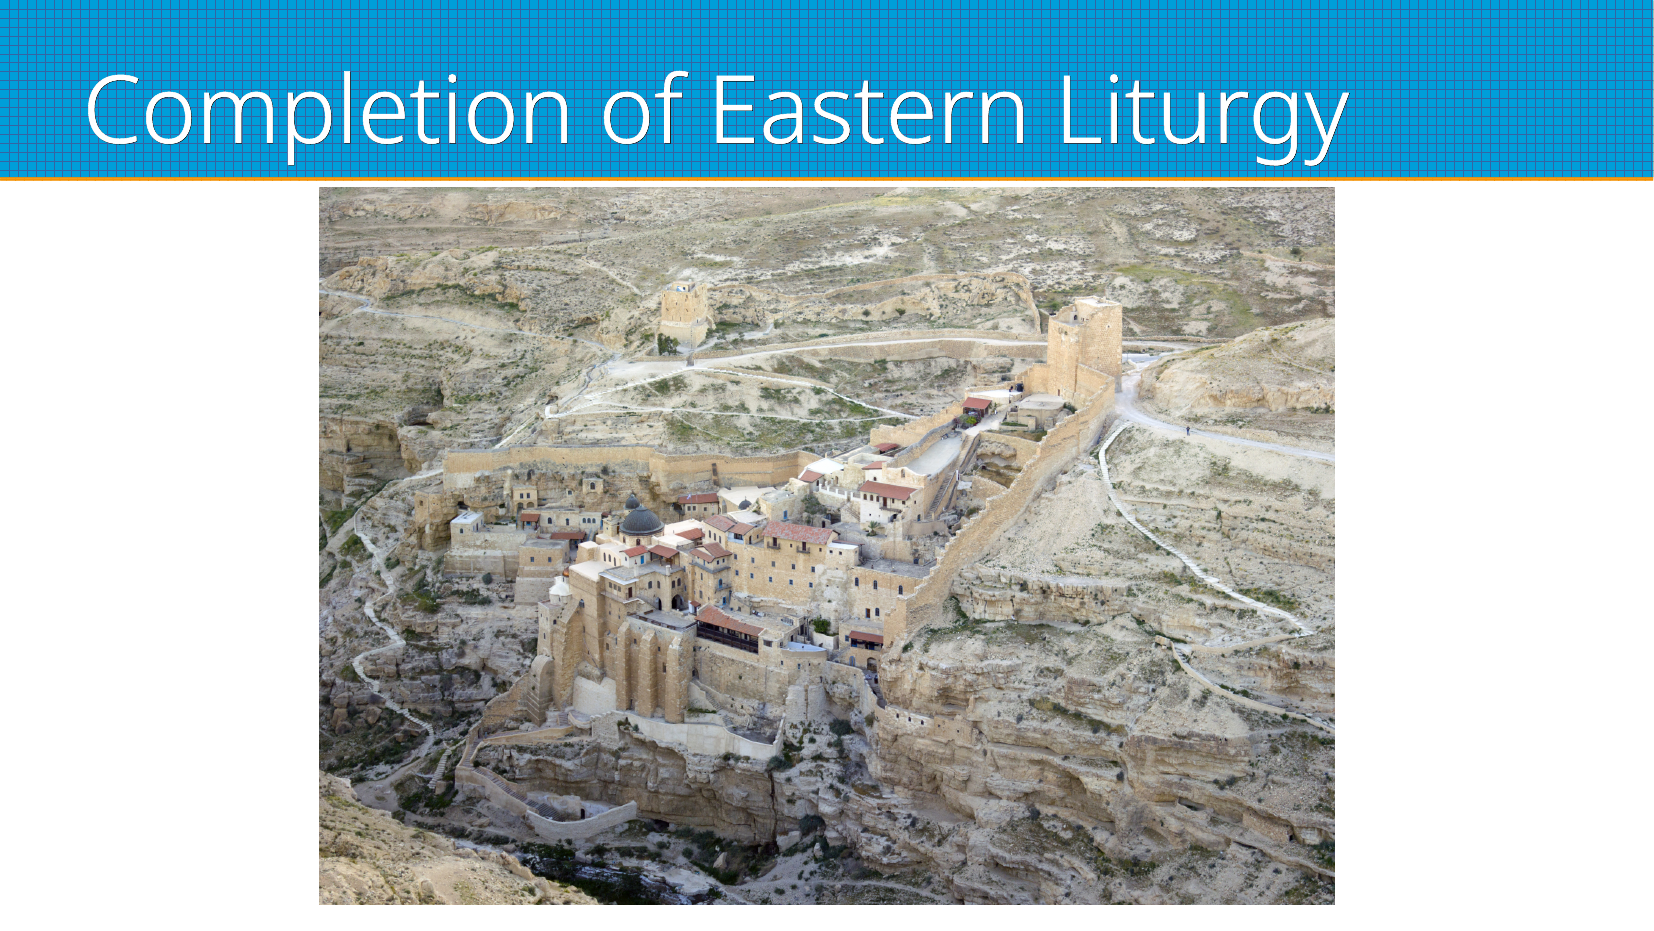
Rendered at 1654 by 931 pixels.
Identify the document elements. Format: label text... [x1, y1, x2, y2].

picture [319, 187, 1335, 905]
title Completion of Eastern Liturgy [82, 14, 1571, 171]
